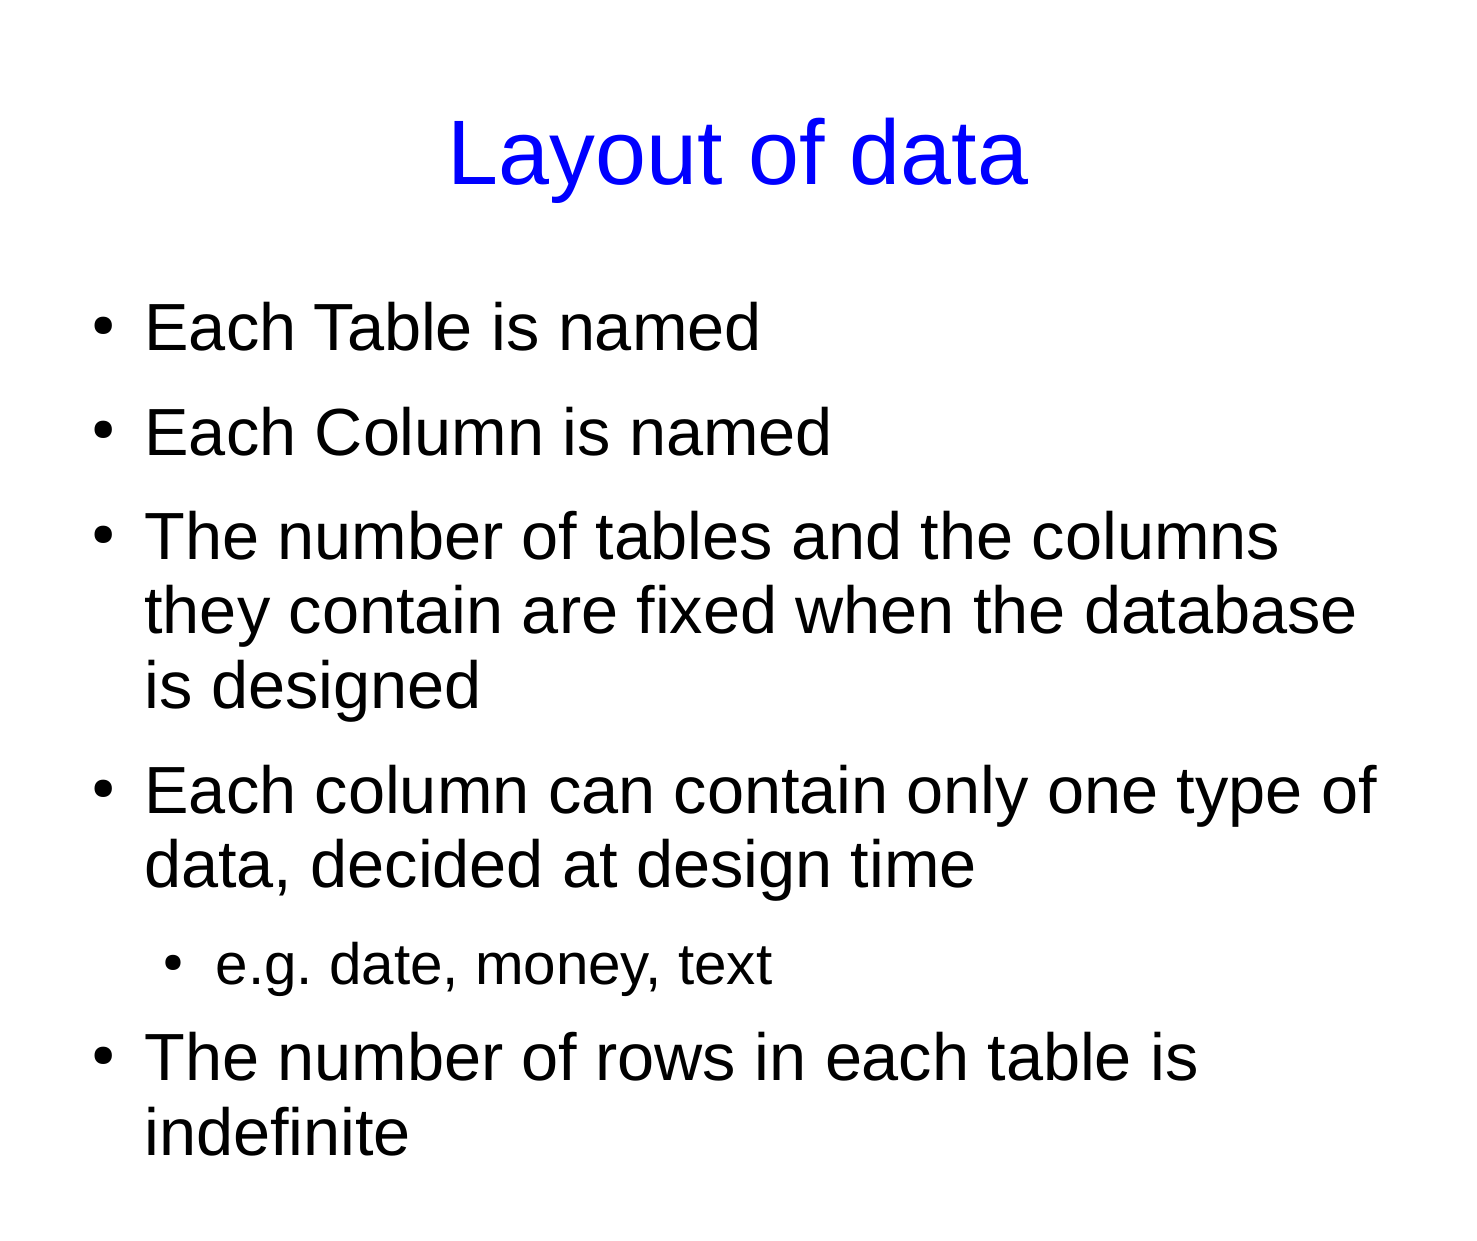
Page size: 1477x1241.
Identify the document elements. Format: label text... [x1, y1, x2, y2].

list Each Table is named Each Column is named The number of tables and the columns they contain are fixed when the database is designed Each column can contain only one type of data, decided at design time e.g. date, money, text The number of rows in each table is indefinite [73, 290, 1403, 1241]
title Layout of data [73, 49, 1403, 257]
